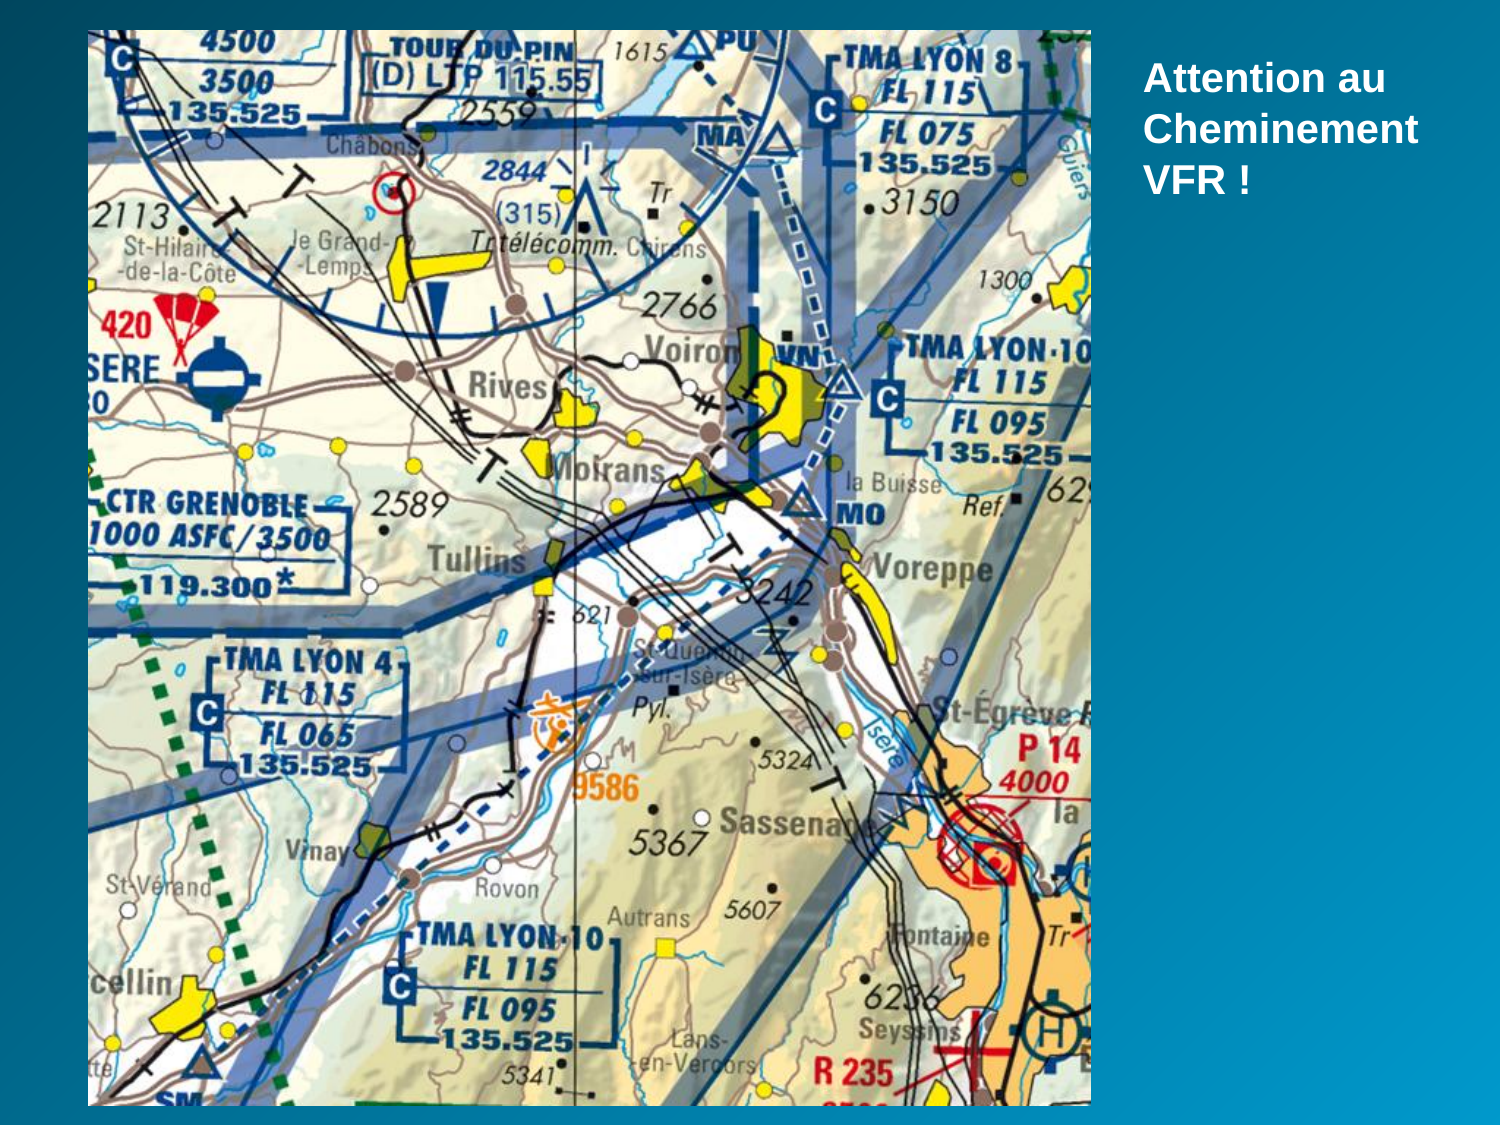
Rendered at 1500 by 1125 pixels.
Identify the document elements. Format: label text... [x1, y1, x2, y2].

text_box Attention au Cheminement VFR ! [1128, 42, 1438, 211]
picture [89, 31, 1090, 1105]
